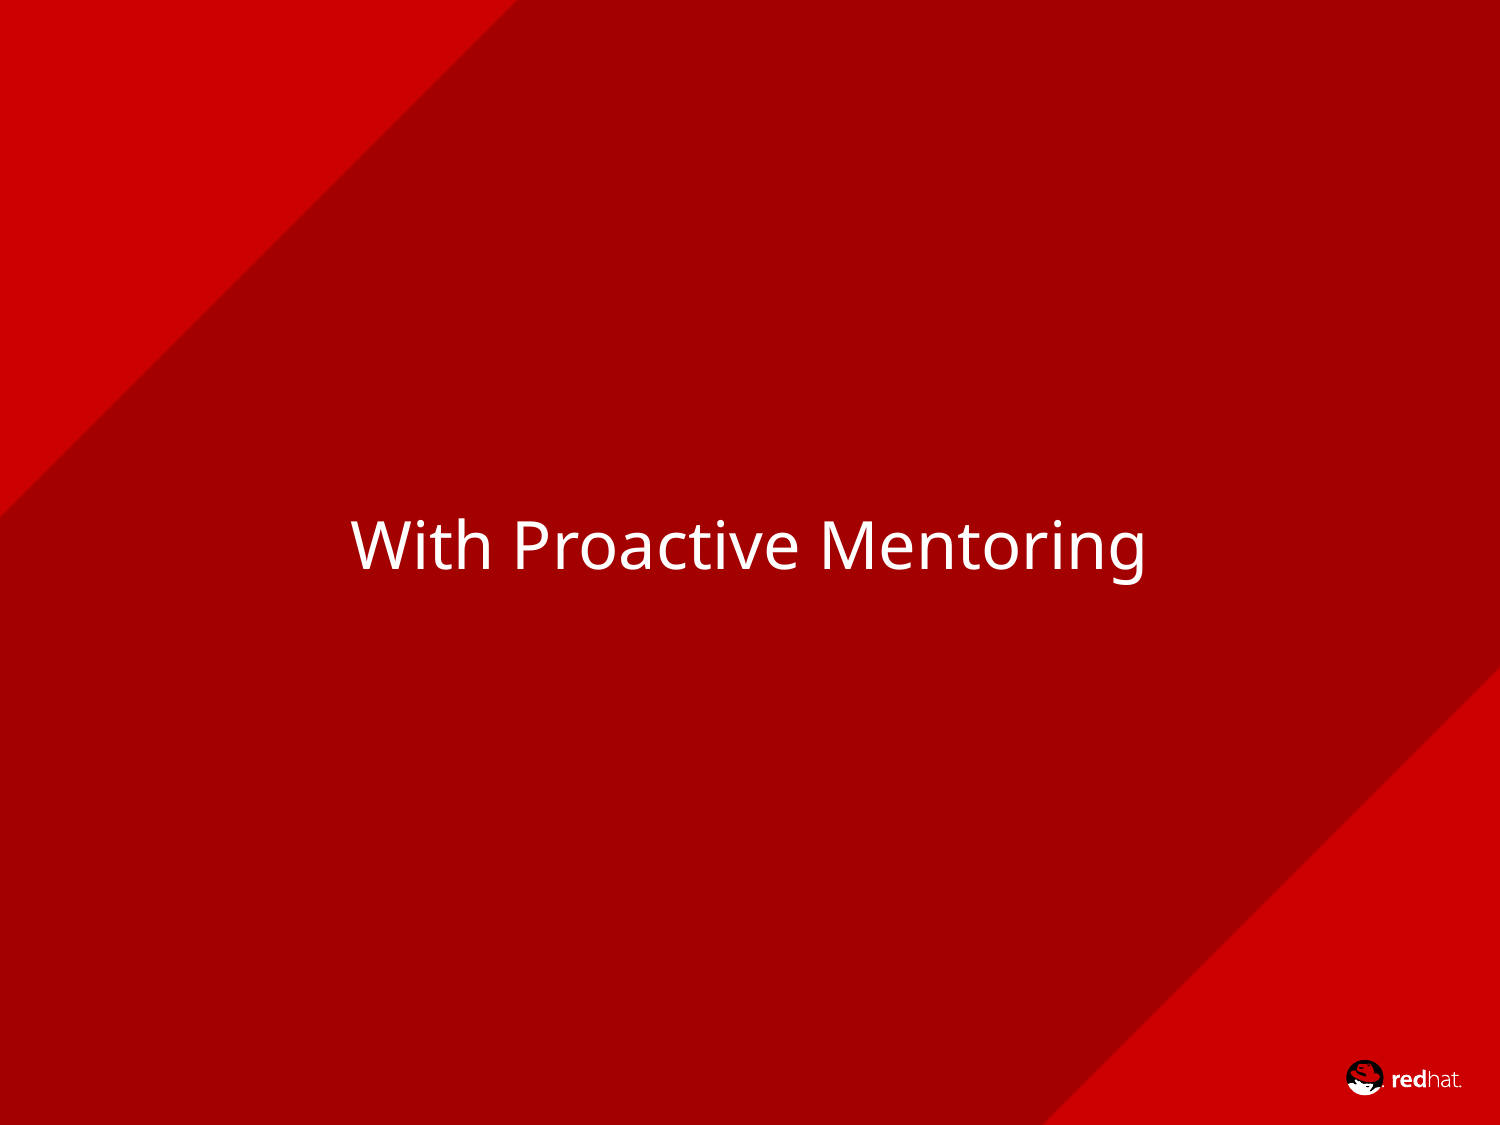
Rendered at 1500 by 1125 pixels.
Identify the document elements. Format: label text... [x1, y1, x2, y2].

title With Proactive Mentoring [112, 440, 1388, 648]
picture [0, 0, 1500, 1125]
